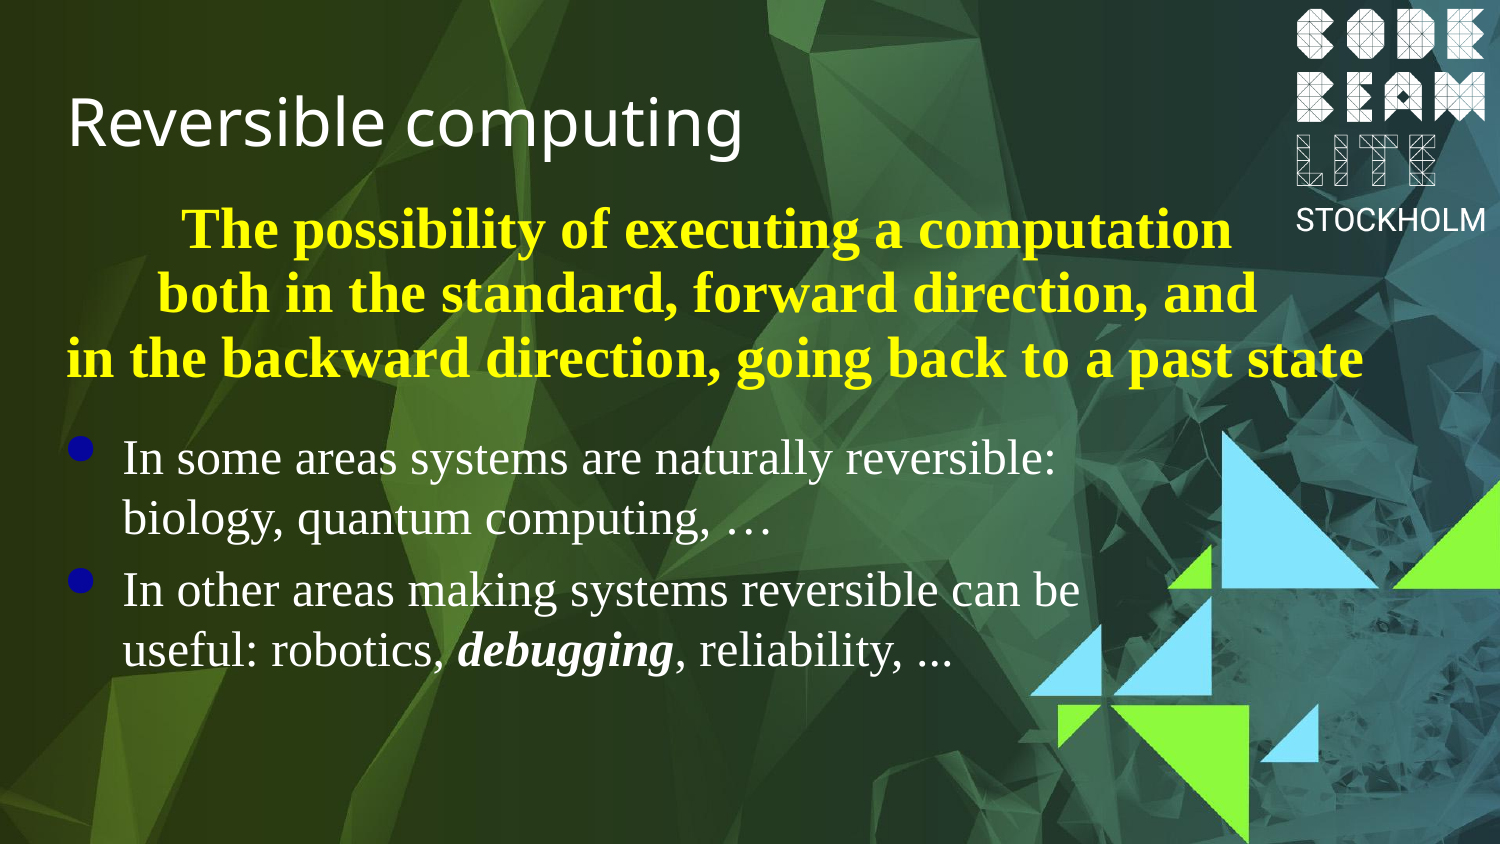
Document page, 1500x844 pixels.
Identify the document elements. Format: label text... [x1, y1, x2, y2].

picture [0, 0, 1500, 844]
title Reversible computing [51, 72, 1449, 167]
text_box The possibility of executing a computation both in the standard, forward direction, and in the backward direction, going back to a past state [51, 189, 1380, 750]
